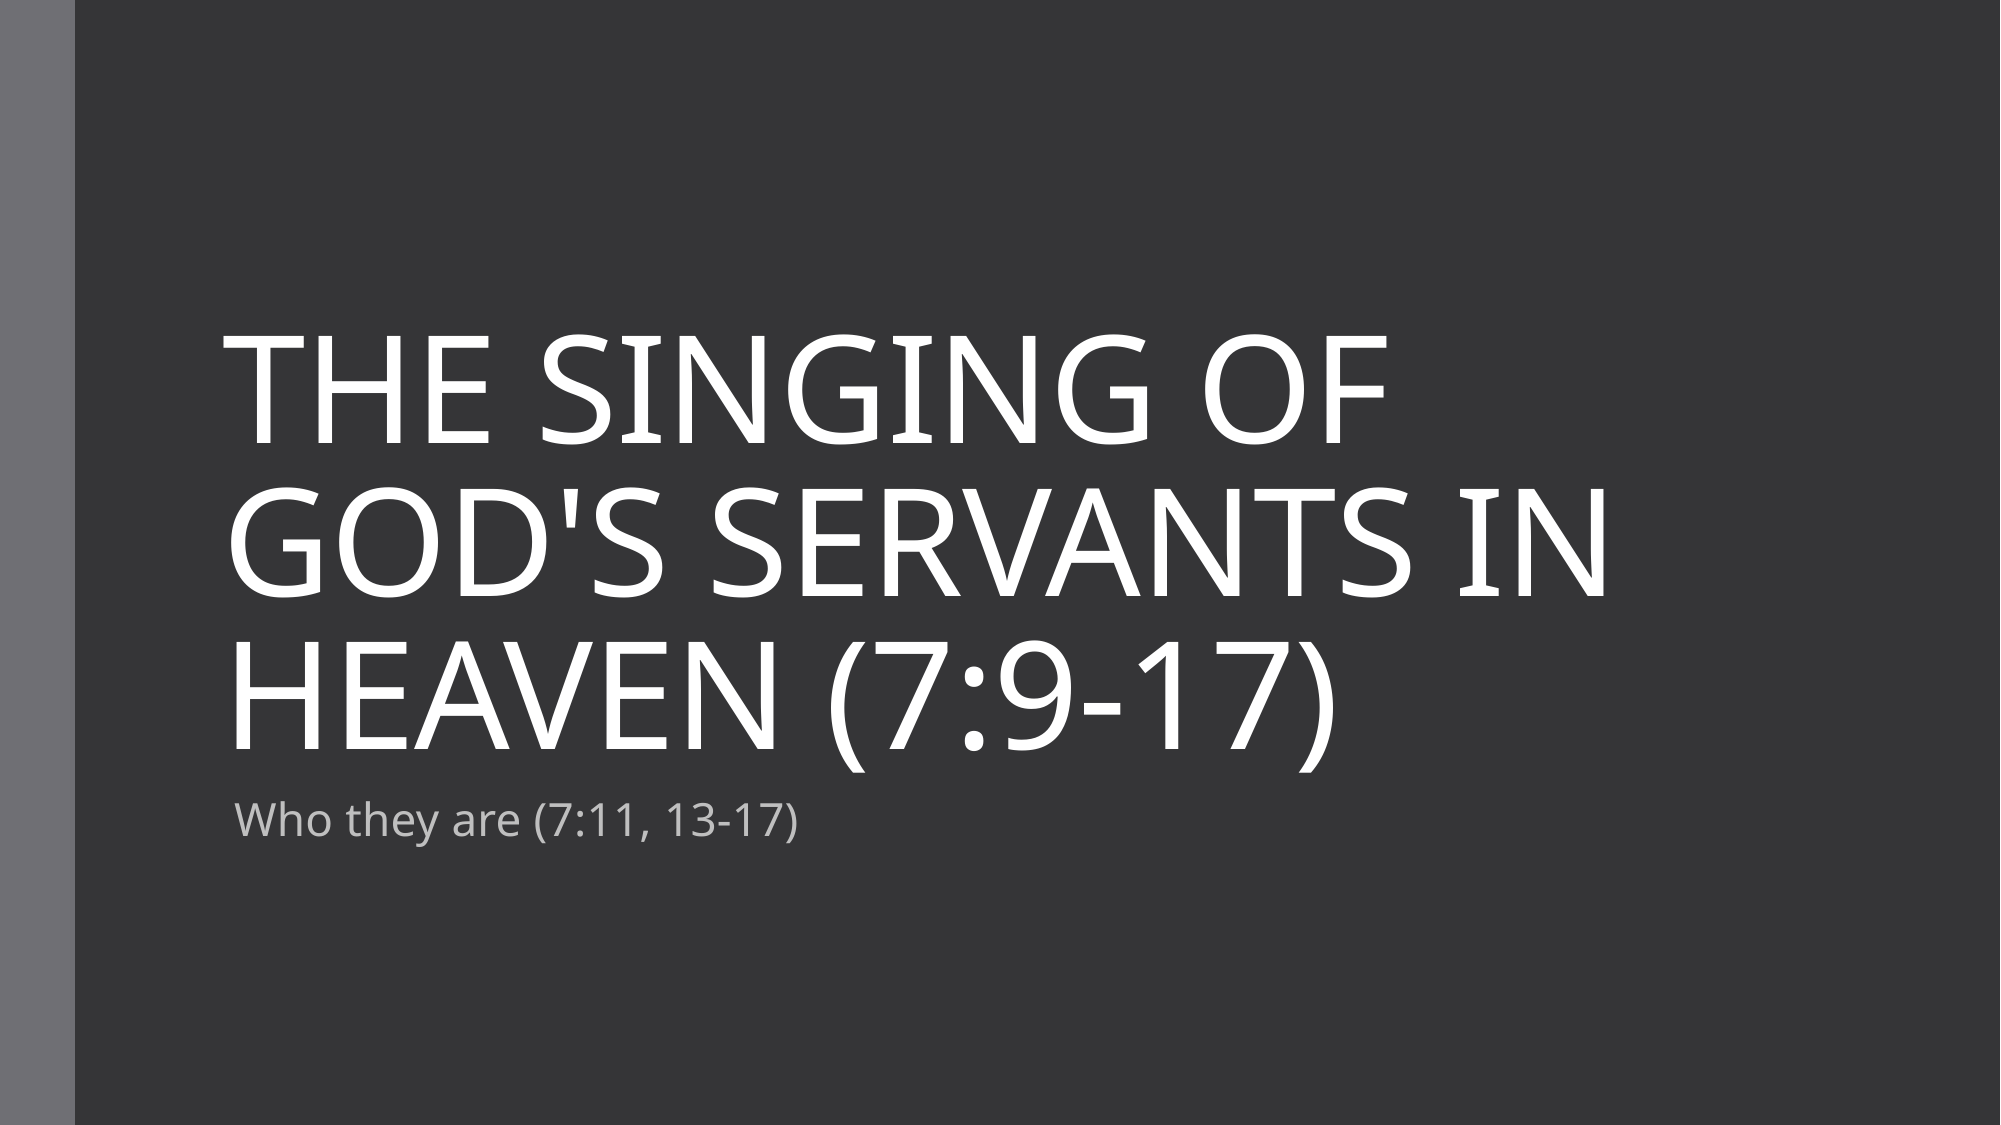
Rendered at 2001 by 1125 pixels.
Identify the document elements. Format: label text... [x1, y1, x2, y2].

title THE SINGING OF GOD'S SERVANTS IN HEAVEN (7:9-17) [206, 124, 1752, 787]
subtitle Who they are (7:11, 13-17) [206, 787, 1752, 1066]
